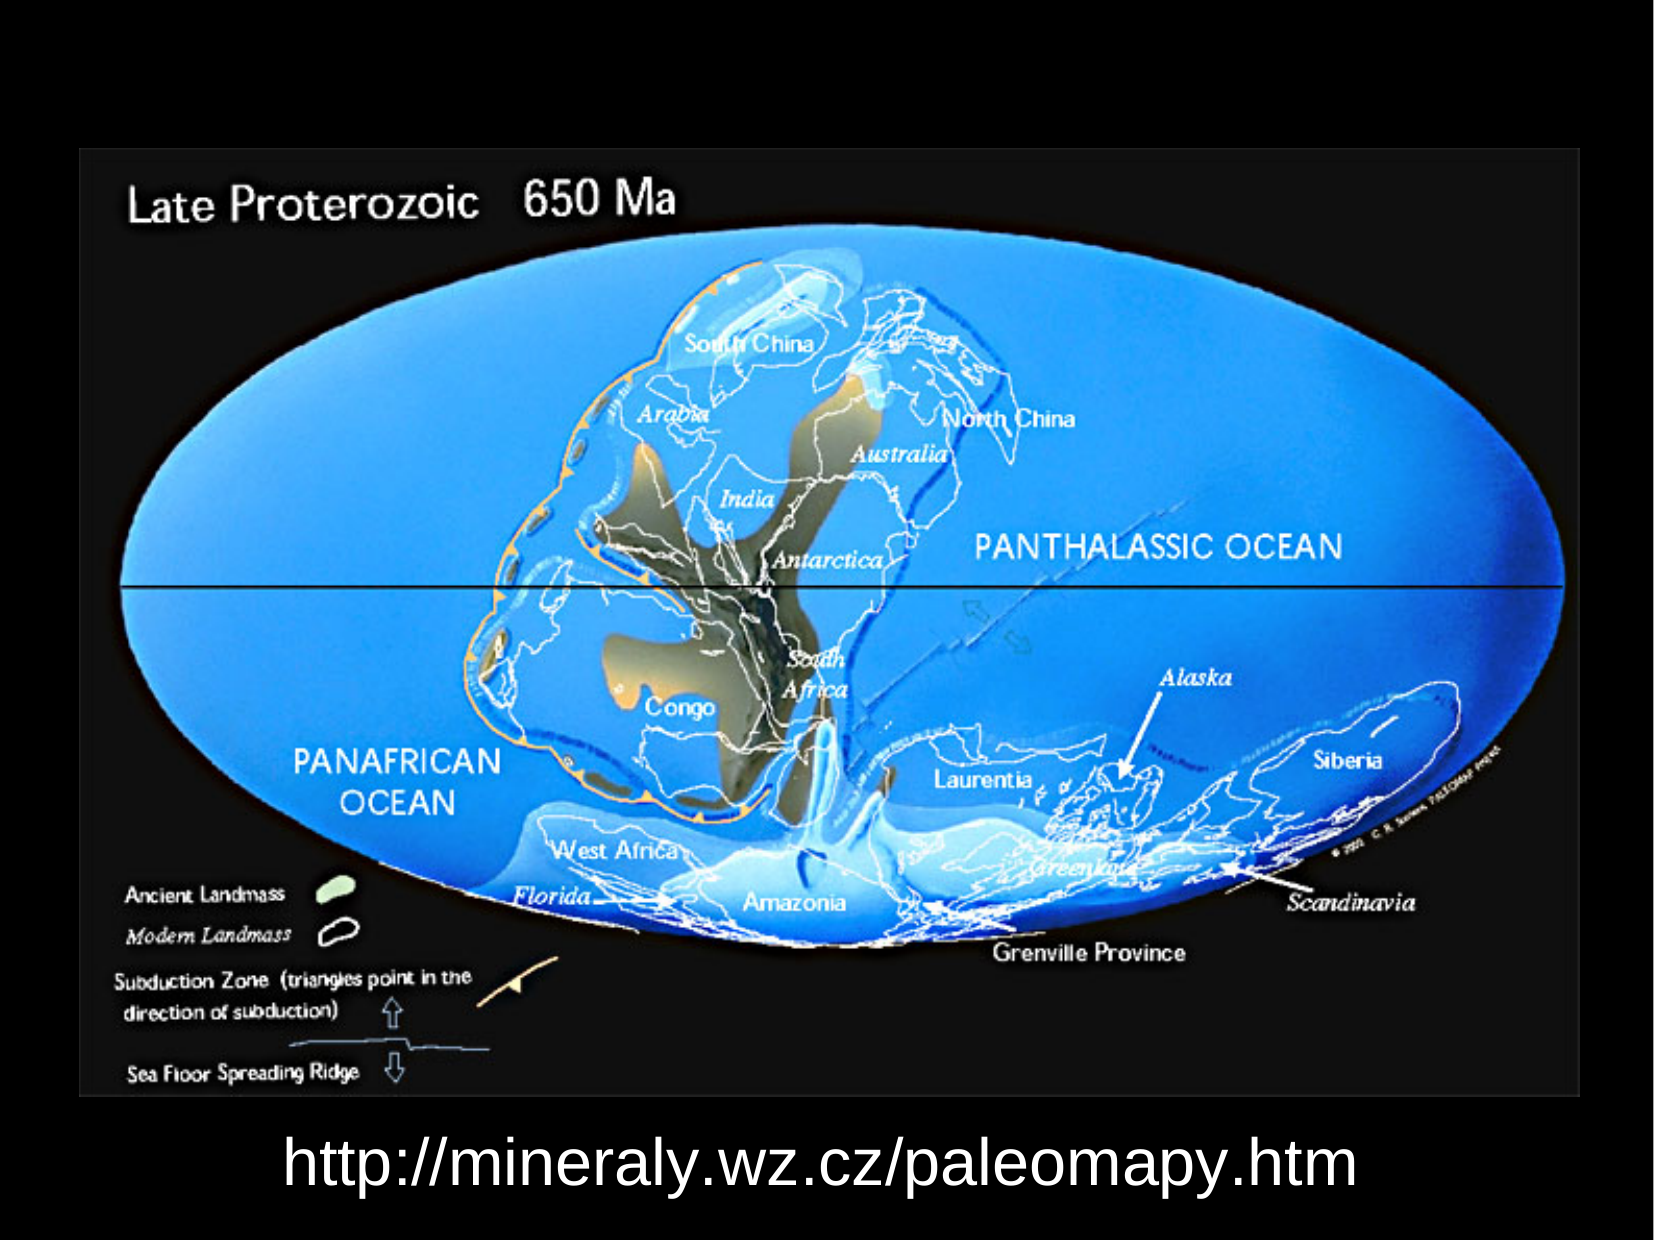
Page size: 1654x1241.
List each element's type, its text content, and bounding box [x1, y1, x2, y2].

text_box http://mineraly.wz.cz/paleomapy.htm [76, 1114, 1566, 1211]
picture [79, 148, 1580, 1097]
